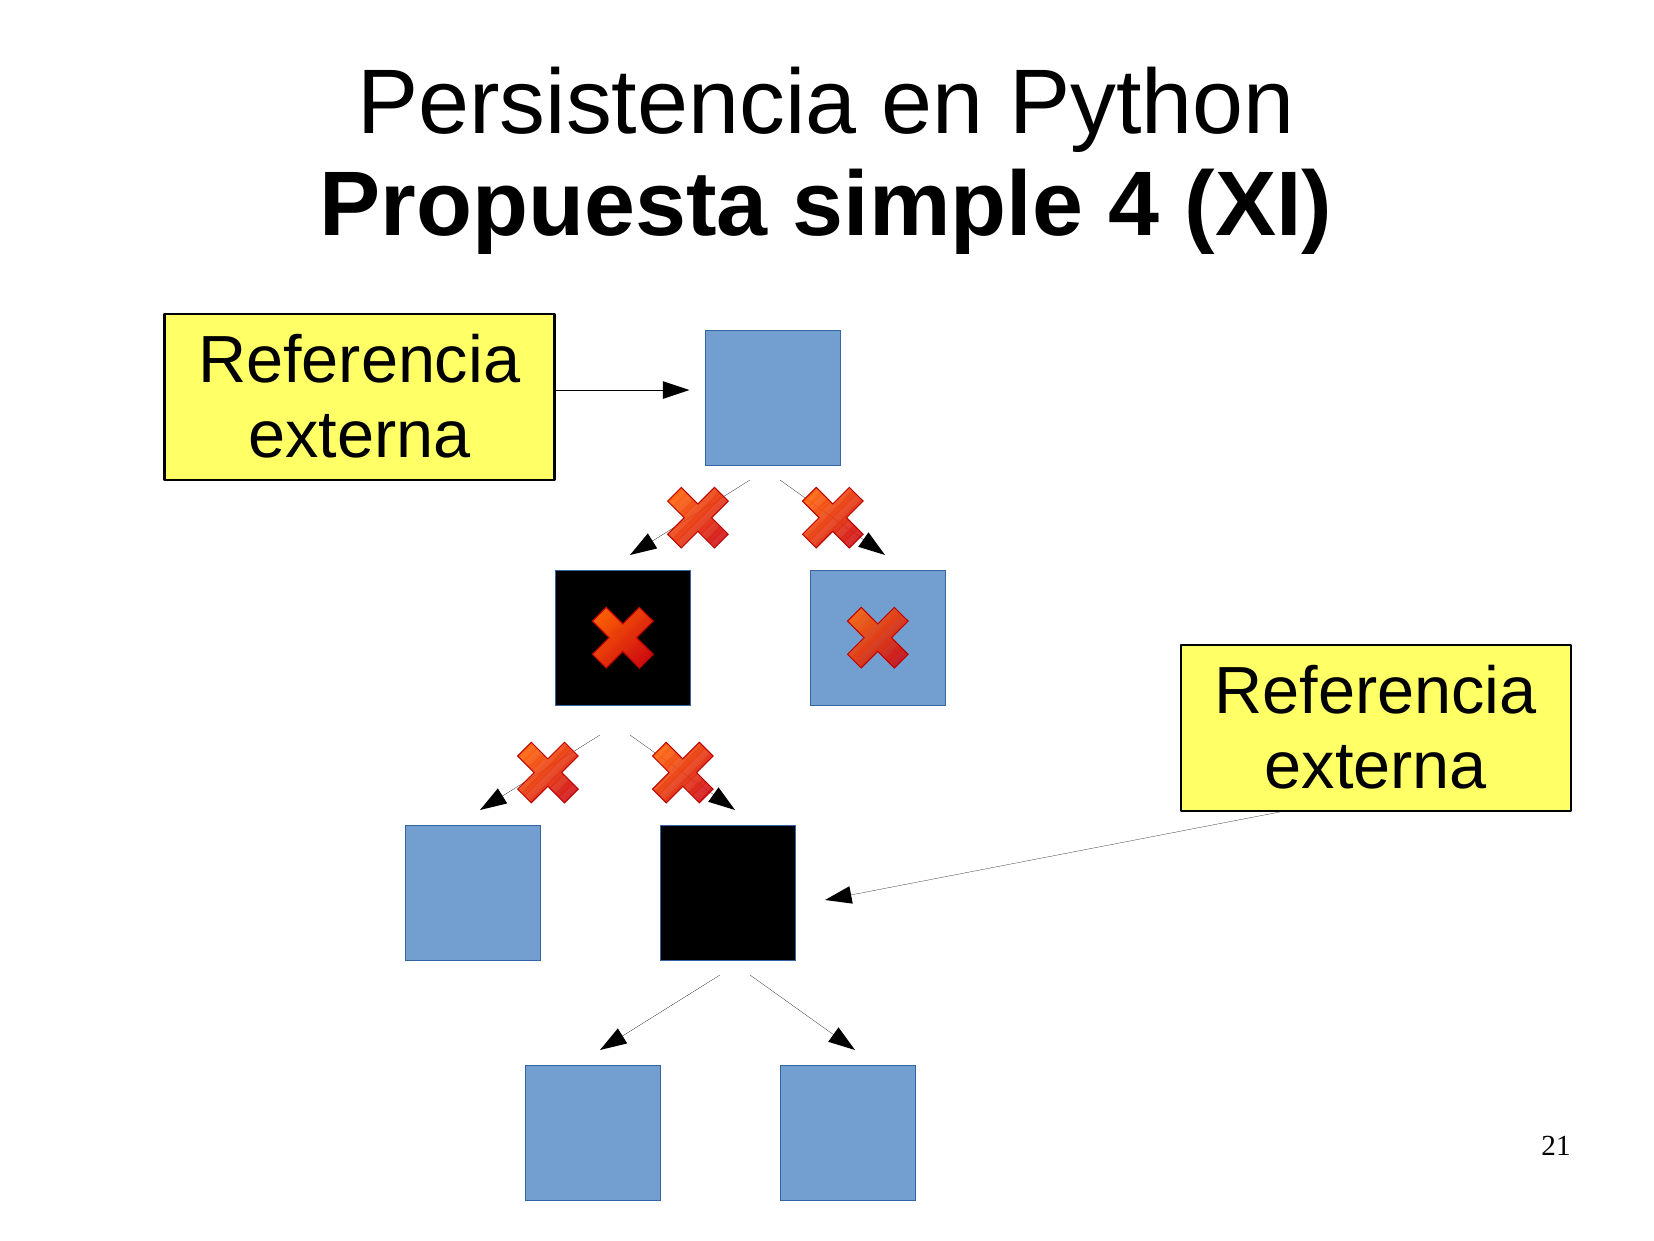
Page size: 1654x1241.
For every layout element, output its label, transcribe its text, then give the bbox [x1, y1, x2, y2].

text_box [82, 49, 1571, 1010]
picture [495, 719, 601, 826]
text_box [780, 1065, 916, 1201]
picture [629, 719, 736, 826]
picture [569, 585, 676, 691]
text_box [525, 1065, 661, 1201]
picture [645, 465, 751, 571]
text_box Referencia externa [1180, 645, 1571, 812]
picture [824, 585, 931, 691]
picture [779, 465, 886, 571]
text_box Referencia externa [164, 313, 555, 481]
